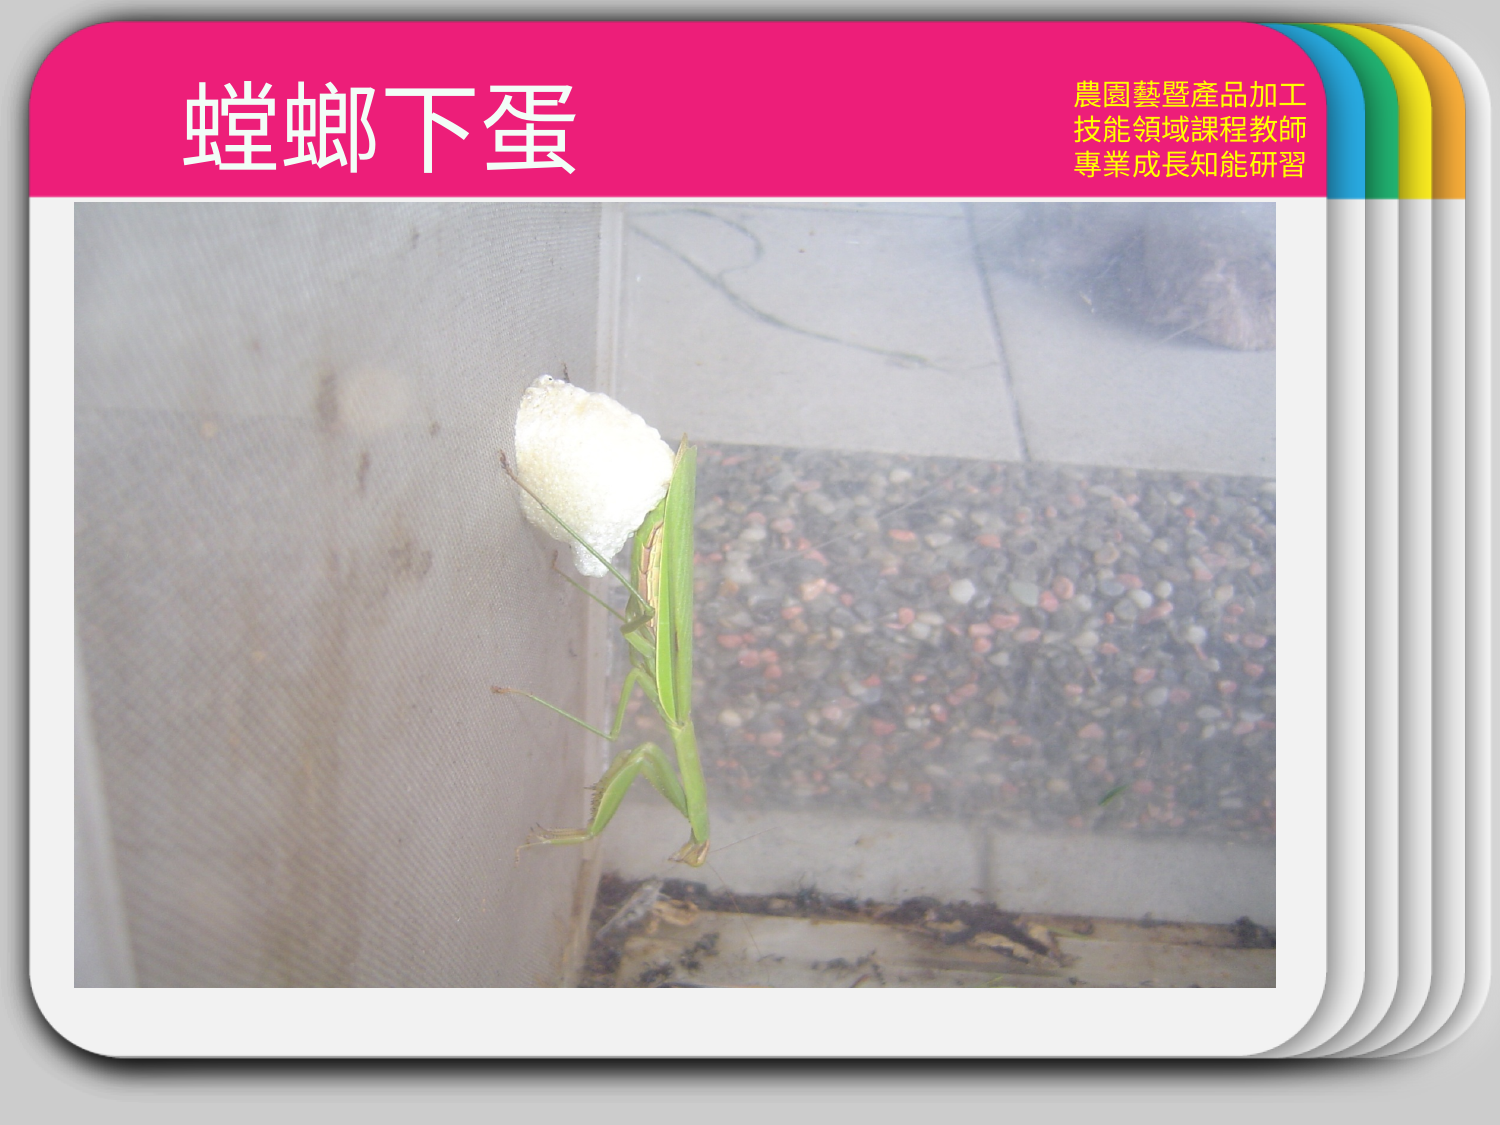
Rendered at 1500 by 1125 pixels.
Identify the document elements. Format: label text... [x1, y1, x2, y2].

text_box 農園藝暨產品加工技能領域課程教師專業成長知能研習 [1058, 68, 1344, 190]
text_box 螳螂下蛋 [165, 57, 600, 194]
picture [0, 0, 1500, 1125]
